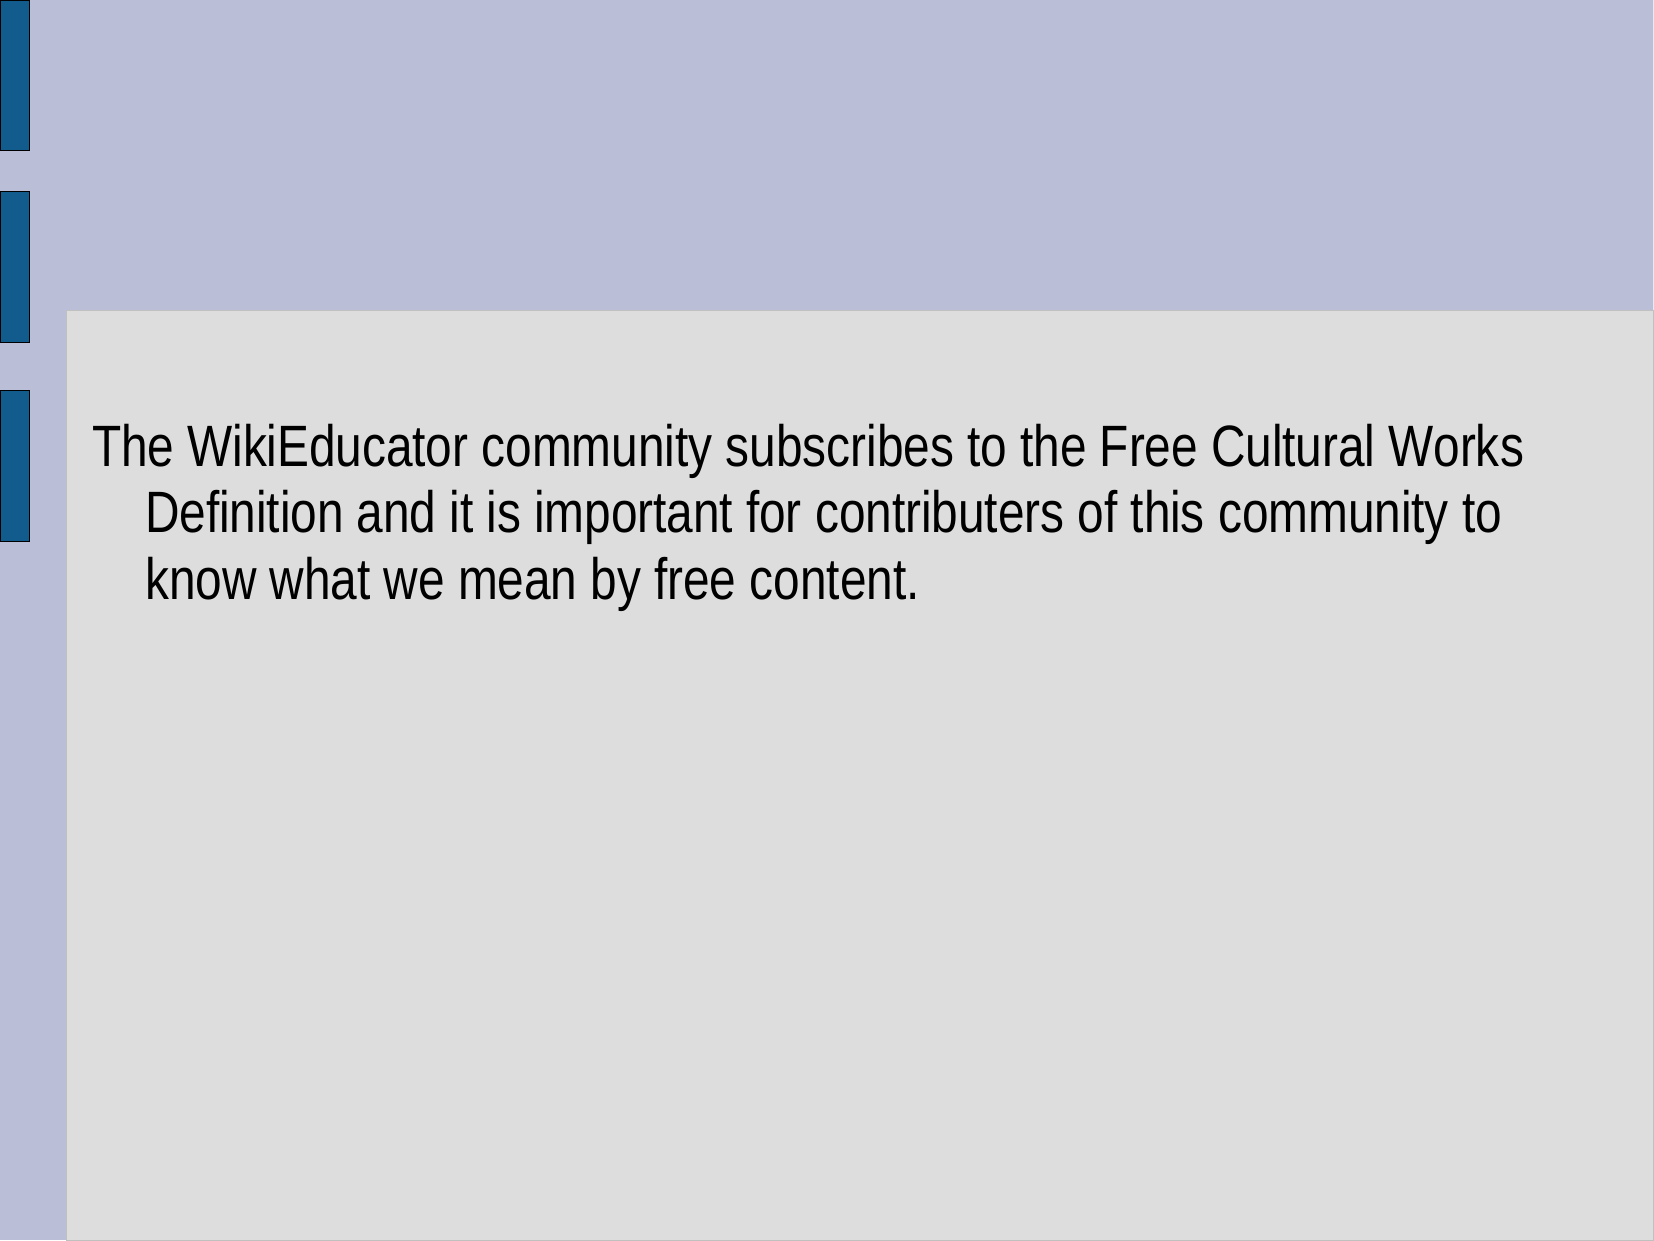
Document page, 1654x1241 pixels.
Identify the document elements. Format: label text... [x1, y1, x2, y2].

list The WikiEducator community subscribes to the Free Cultural Works Definition and it is important for contributers of this community to know what we mean by free content. [74, 344, 1607, 1127]
